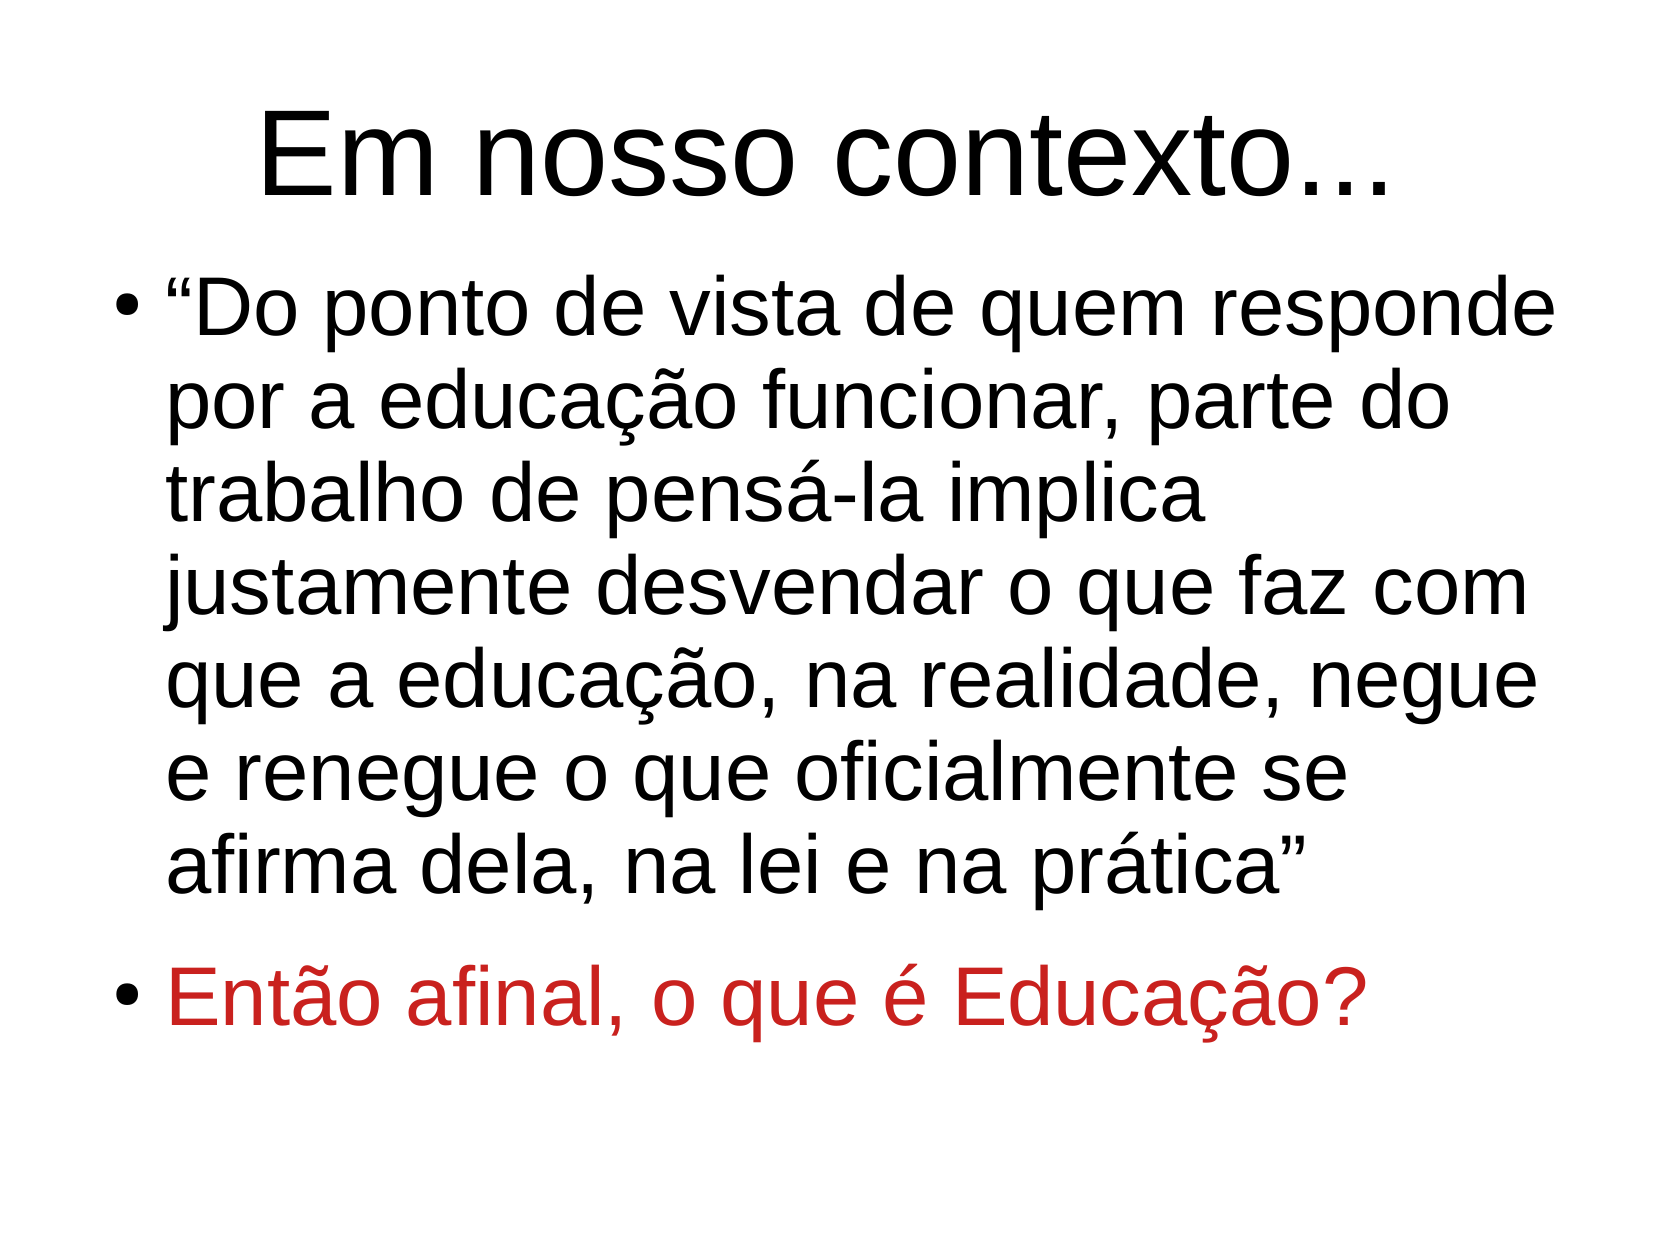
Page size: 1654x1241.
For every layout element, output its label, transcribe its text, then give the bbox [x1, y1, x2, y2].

list “Do ponto de vista de quem responde por a educação funcionar, parte do trabalho de pensá-la implica justamente desvendar o que faz com que a educação, na realidade, negue e renegue o que oficialmente se afirma dela, na lei e na prática” Então afinal, o que é Educação? [94, 259, 1583, 980]
title Em nosso contexto... [82, 16, 1571, 290]
